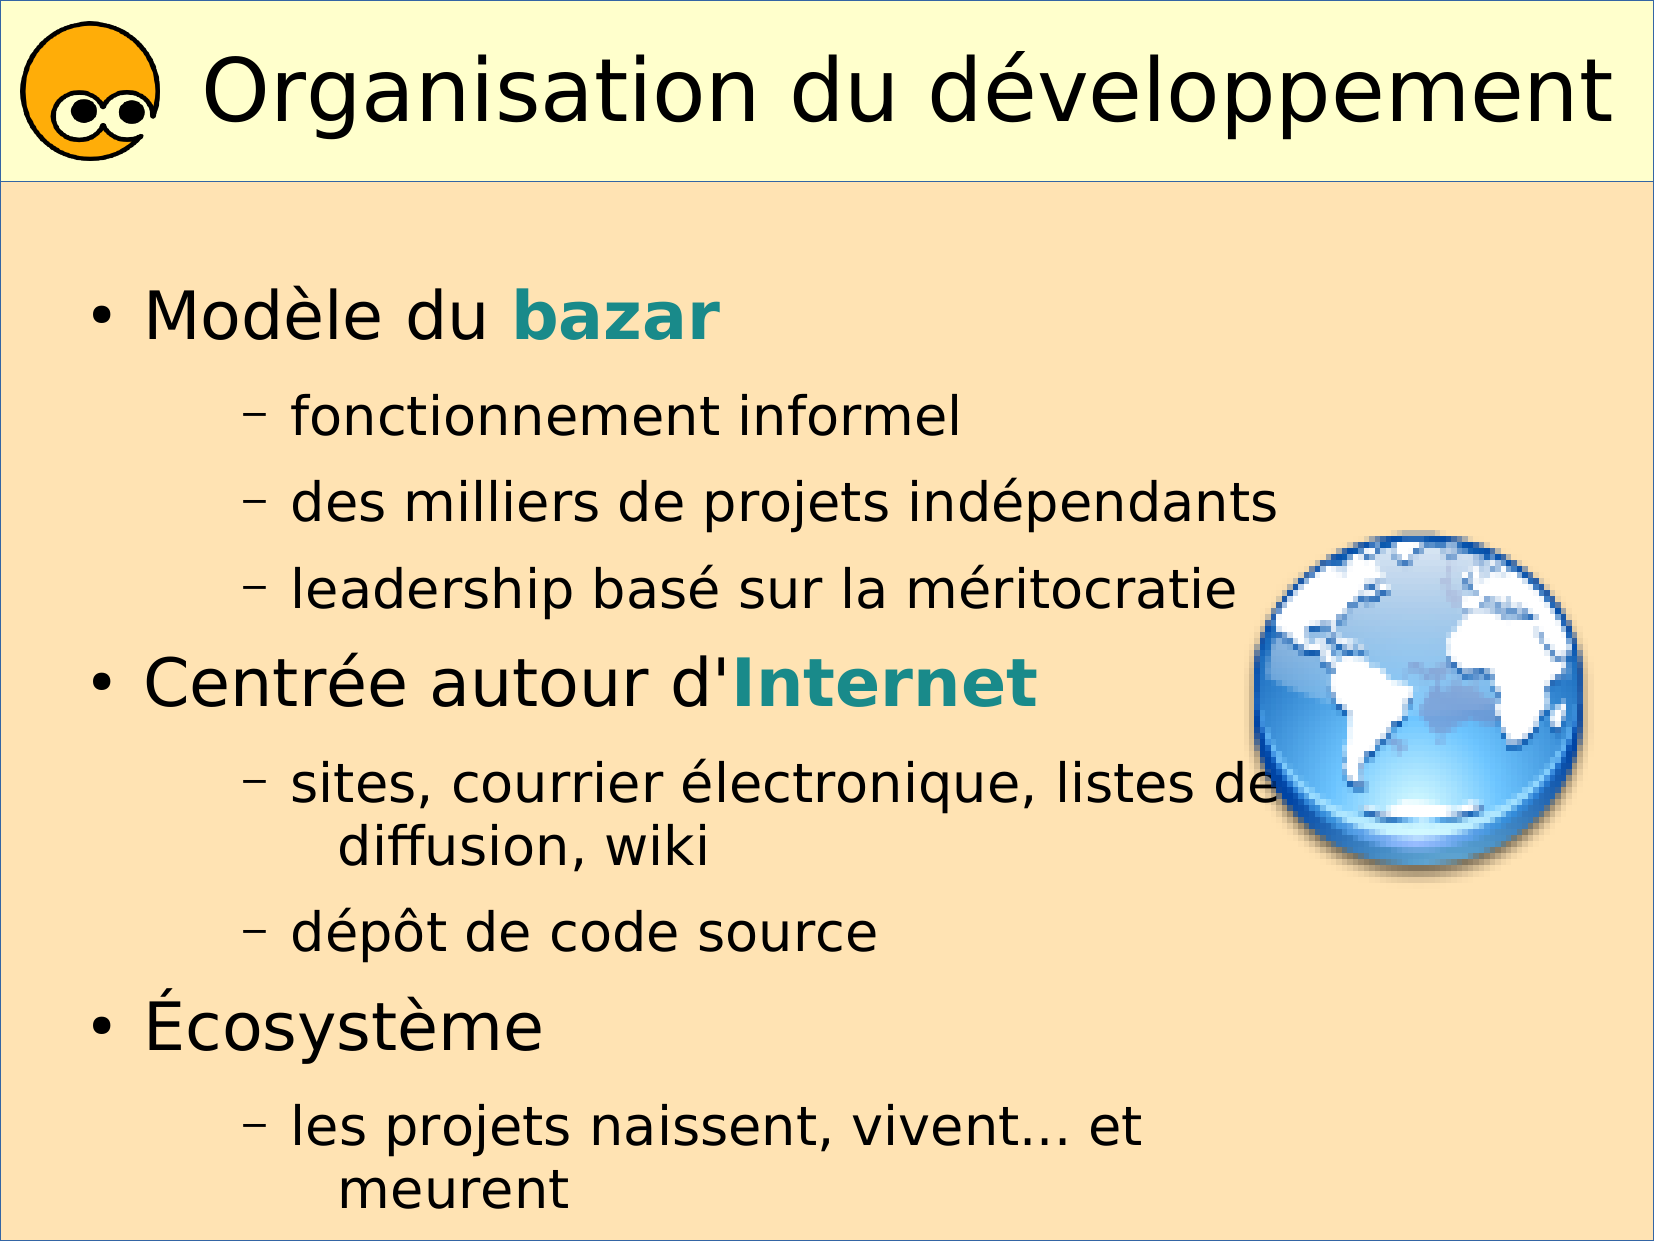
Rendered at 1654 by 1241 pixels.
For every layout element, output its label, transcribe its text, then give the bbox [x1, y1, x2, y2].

picture [1244, 525, 1594, 907]
list Modèle du bazar fonctionnement informel des milliers de projets indépendants leadership basé sur la méritocratie Centrée autour d'Internet sites, courrier électronique, listes de diffusion, wiki dépôt de code source Écosystème les projets naissent, vivent... et meurent [54, 277, 1373, 1159]
title Organisation du développement [162, 29, 1654, 153]
picture [20, 21, 160, 161]
